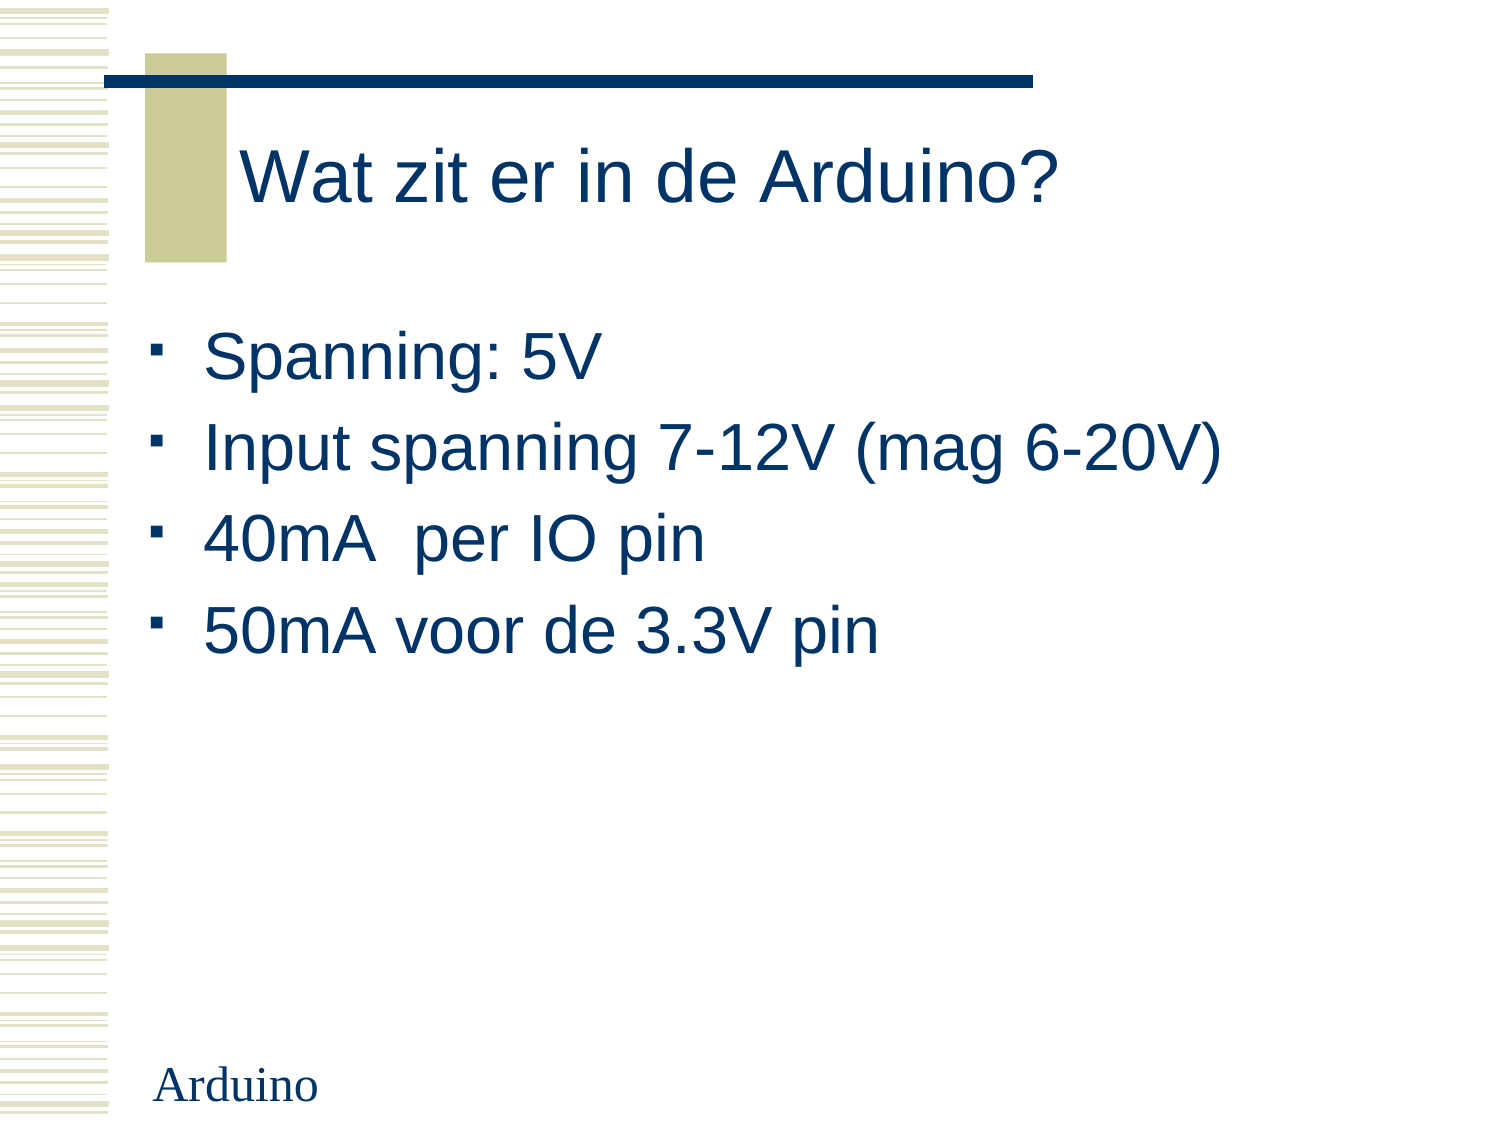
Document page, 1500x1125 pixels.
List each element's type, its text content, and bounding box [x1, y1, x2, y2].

list Spanning: 5V Input spanning 7-12V (mag 6-20V) 40mA per IO pin 50mA voor de 3.3V pin [132, 312, 1438, 1000]
title Wat zit er in de Arduino? [225, 99, 1436, 263]
